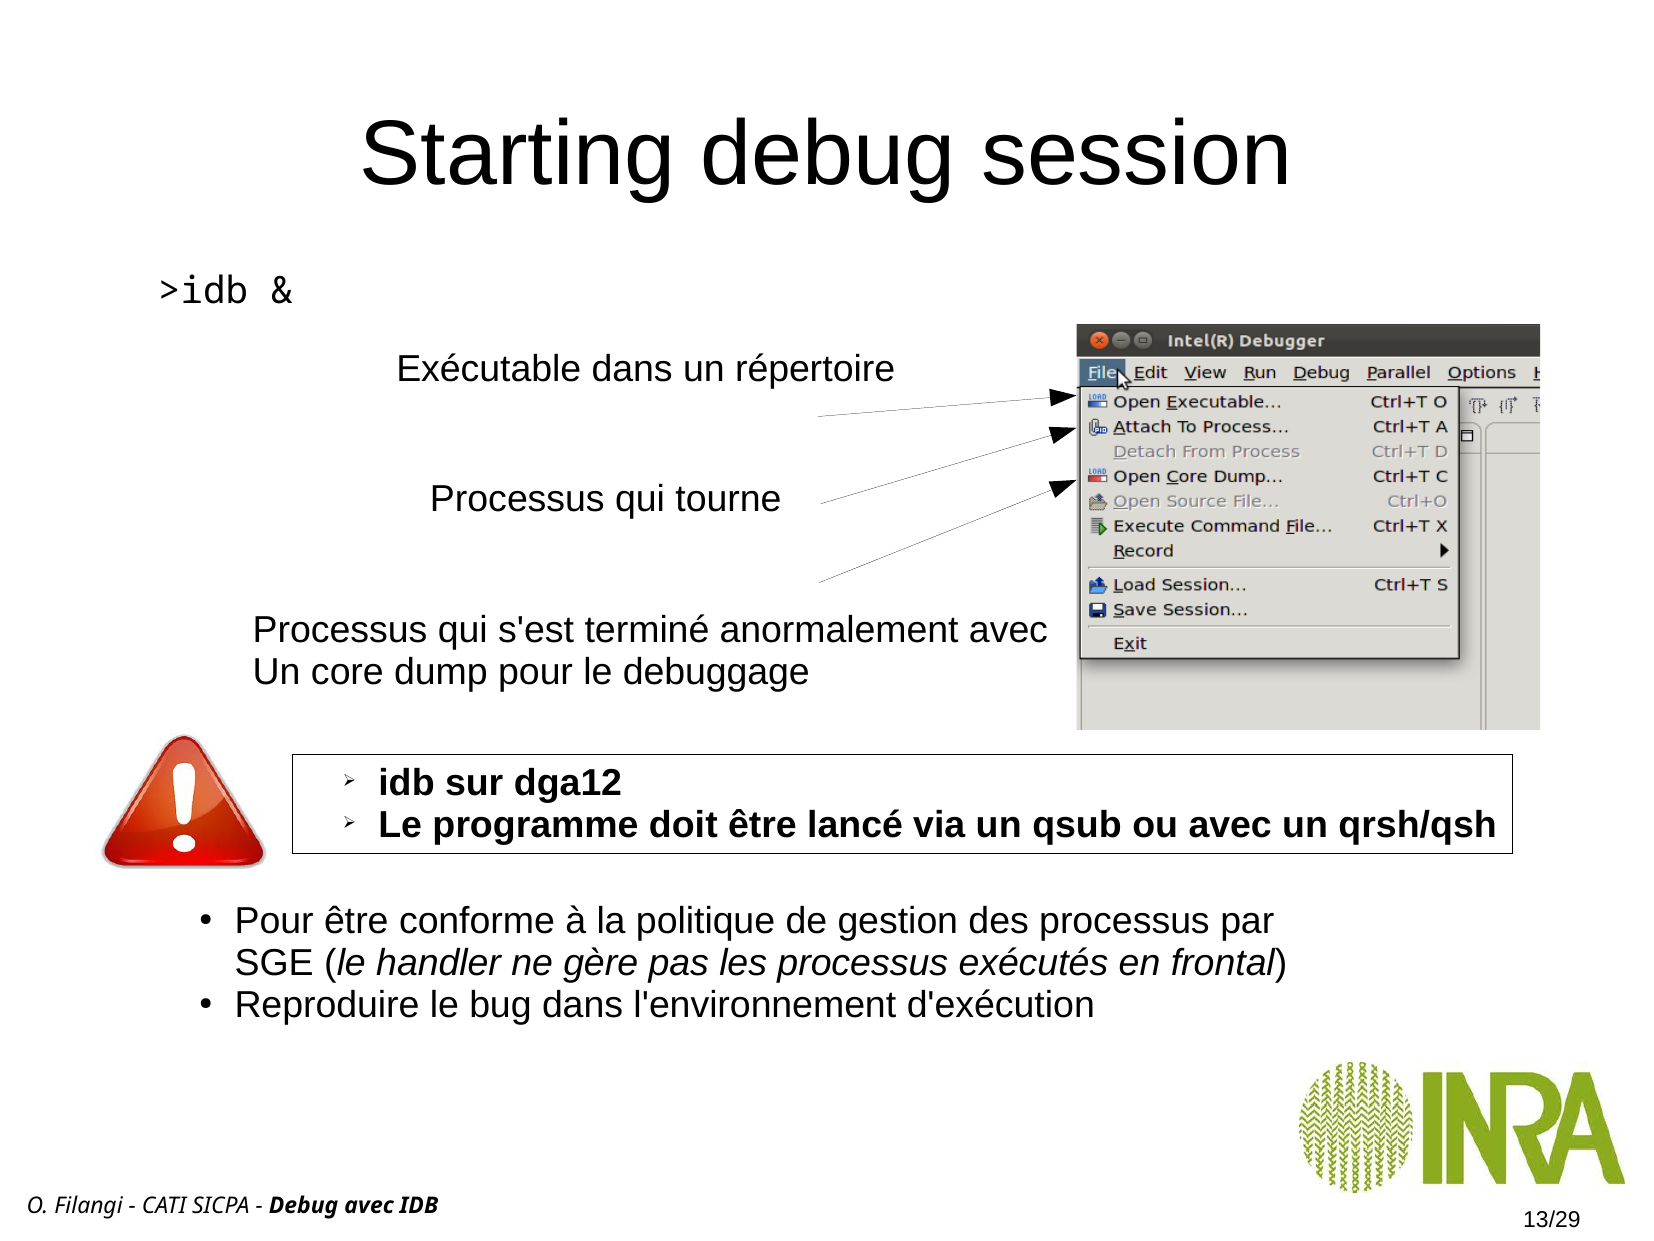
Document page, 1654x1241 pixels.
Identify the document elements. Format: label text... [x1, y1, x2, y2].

picture [93, 728, 271, 874]
picture [1076, 256, 1541, 730]
text_box >idb & [143, 256, 308, 315]
text_box Processus qui s'est terminé anormalement avec Un core dump pour le debuggage [237, 600, 1064, 700]
text_box Pour être conforme à la politique de gestion des processus par SGE (le handler ne gère pas les processus exécutés en frontal) Reproduire le bug dans l'environnement d'exécution [184, 892, 1307, 1034]
text_box Exécutable dans un répertoire [381, 340, 911, 398]
picture [1299, 1062, 1625, 1193]
text_box <numéro>/29 [1508, 1199, 1654, 1241]
text_box idb sur dga12 Le programme doit être lancé via un qsub ou avec un qrsh/qsh [292, 754, 1513, 854]
title Starting debug session [82, 49, 1571, 257]
text_box Processus qui tourne [415, 469, 797, 527]
text_box O. Filangi - CATI SICPA - Debug avec IDB [5, 1181, 476, 1227]
